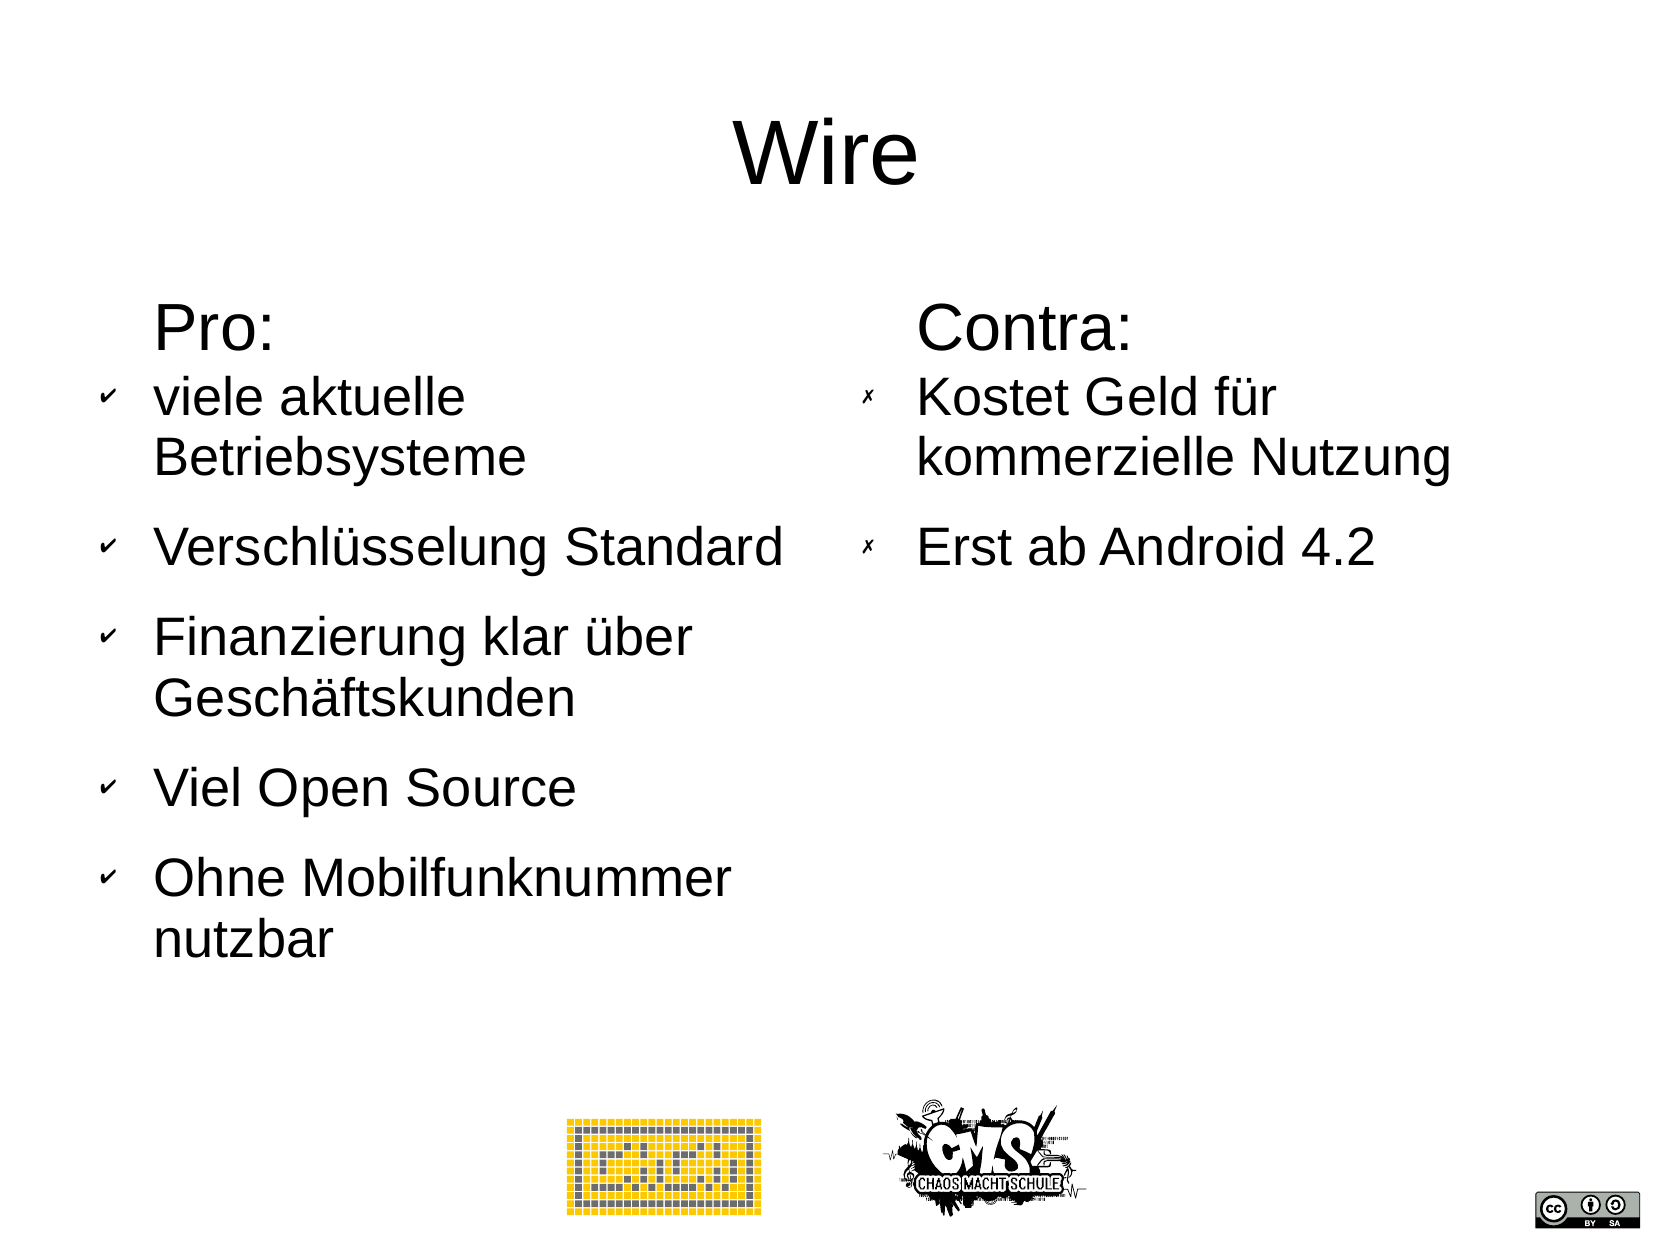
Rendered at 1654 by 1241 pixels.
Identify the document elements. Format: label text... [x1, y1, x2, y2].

list Contra: [845, 290, 1572, 366]
list viele aktuelle Betriebsysteme Verschlüsselung Standard Finanzierung klar über Geschäftskunden Viel Open Source Ohne Mobilfunknummer nutzbar [82, 366, 809, 1009]
list Pro: [82, 290, 809, 366]
list Kostet Geld für kommerzielle Nutzung Erst ab Android 4.2 [845, 366, 1572, 1009]
title Wire [82, 49, 1571, 257]
